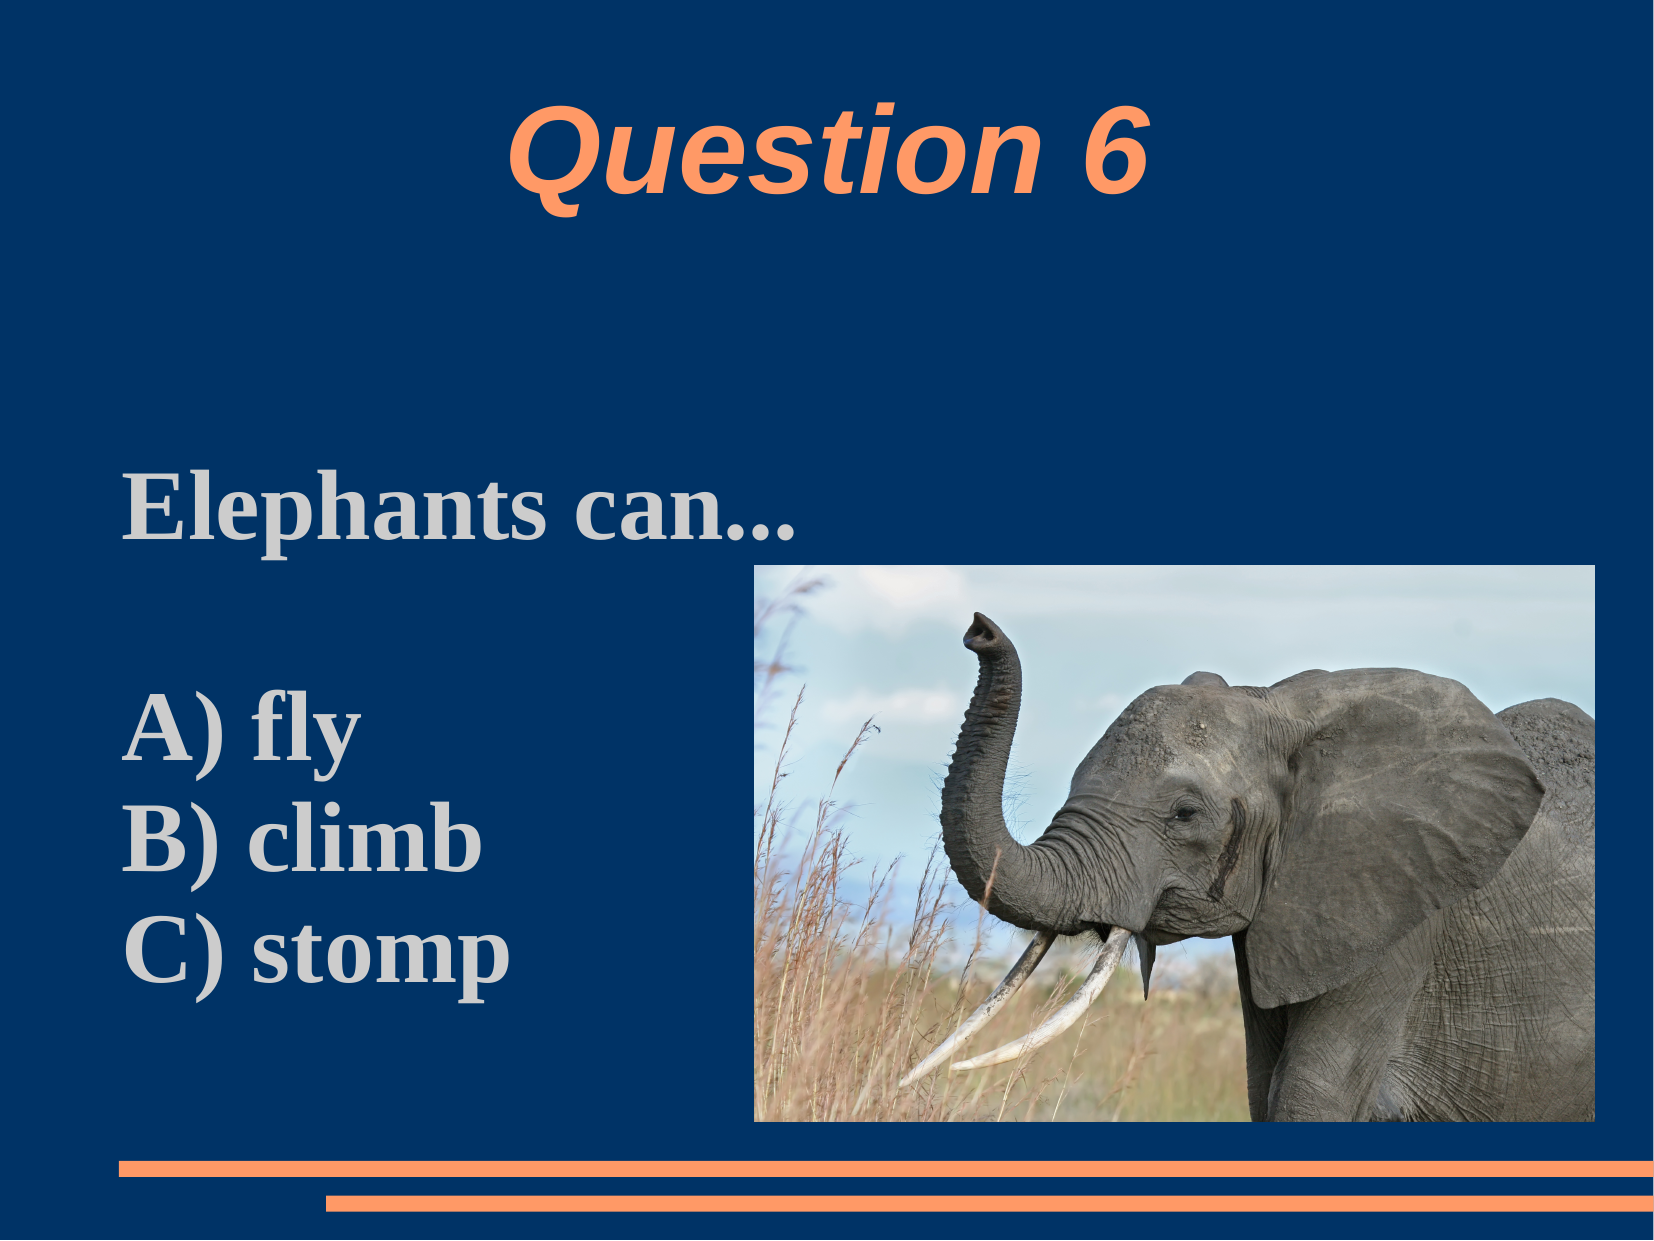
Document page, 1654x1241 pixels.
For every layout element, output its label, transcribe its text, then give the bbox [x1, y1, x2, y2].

picture [754, 565, 1595, 1123]
subtitle Elephants can... A) fly B) climb C) stomp [121, 322, 1561, 1132]
title Question 6 [121, 46, 1534, 254]
